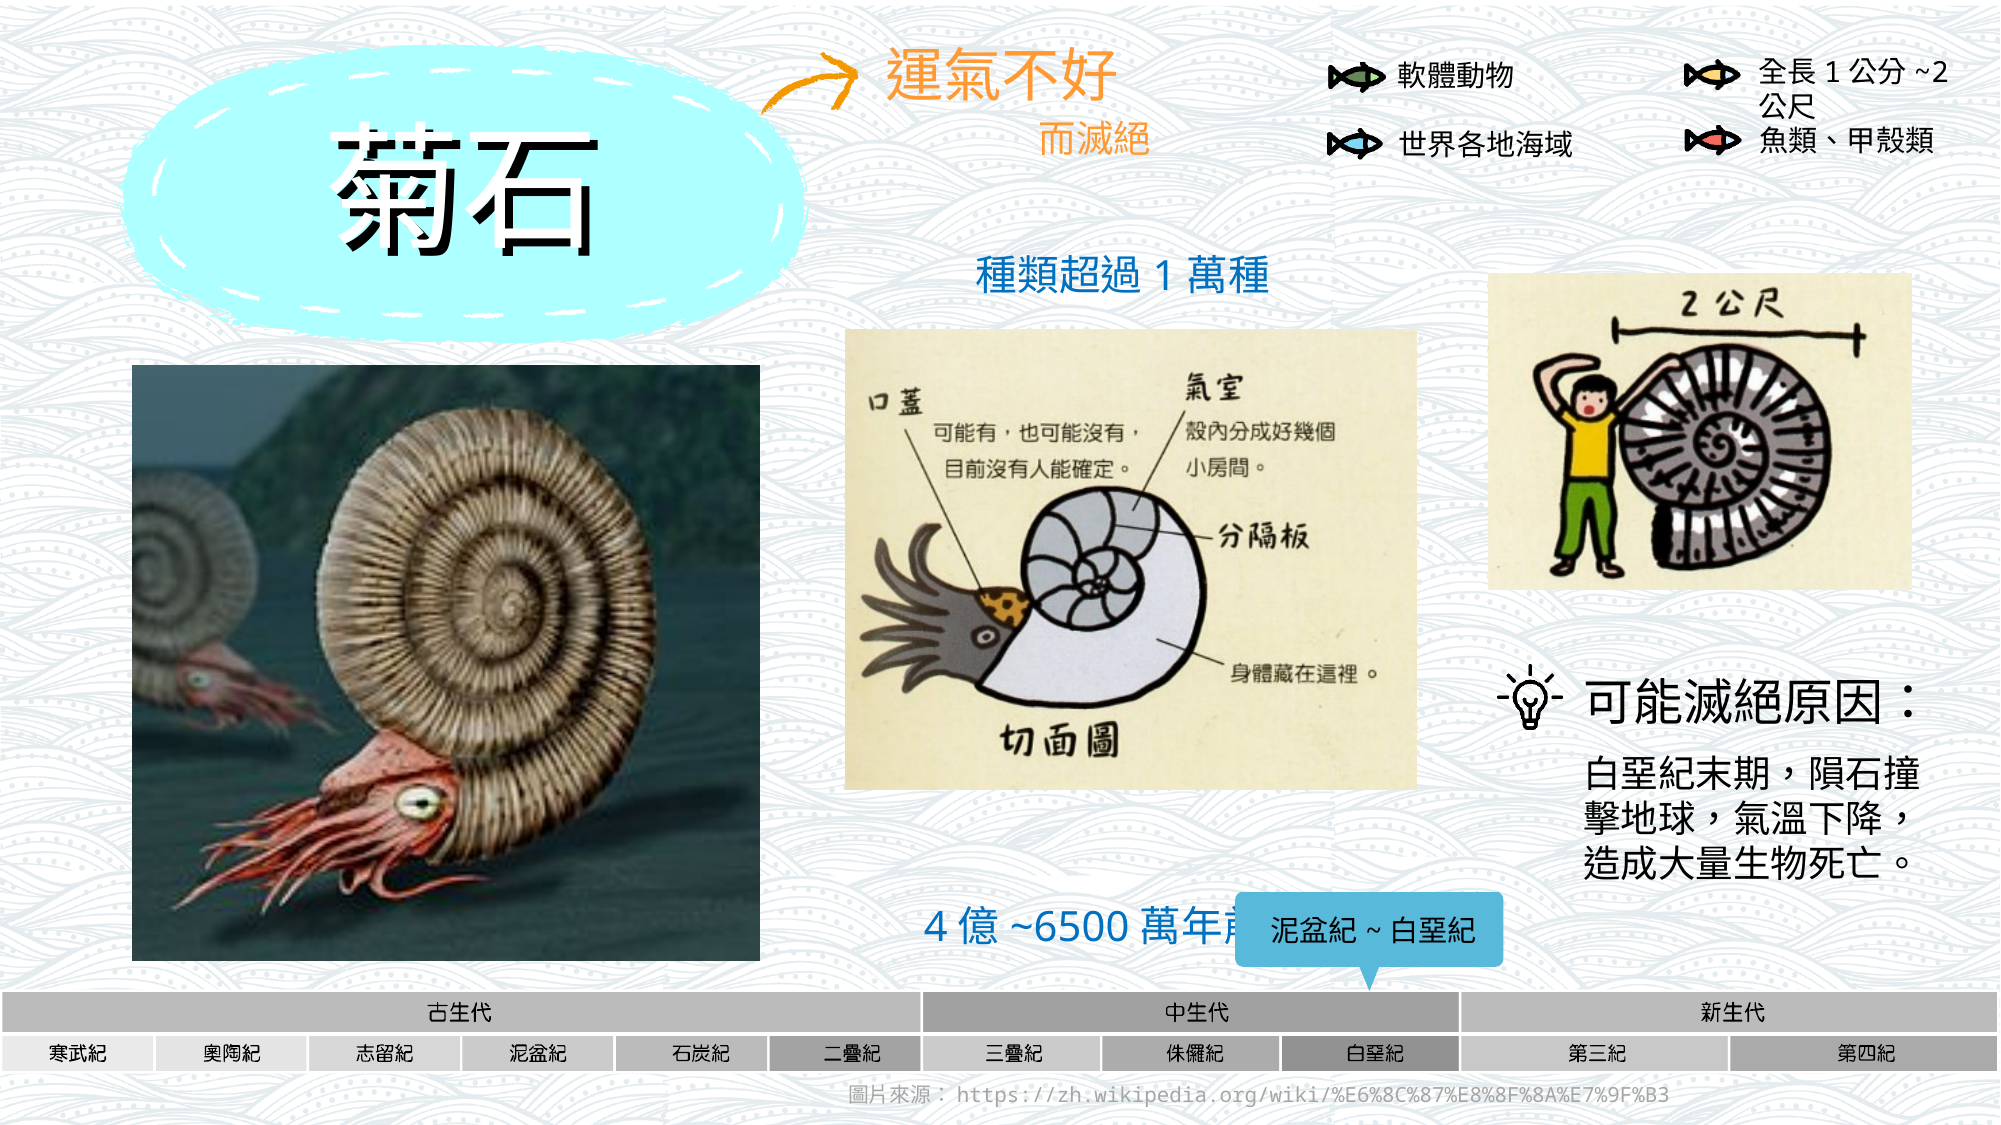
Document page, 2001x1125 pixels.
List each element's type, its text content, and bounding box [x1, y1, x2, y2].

picture [1682, 56, 1744, 92]
text_box 世界各地海域 [1383, 119, 1663, 170]
text_box 運氣不好 [870, 30, 1252, 117]
text_box 泥盆紀~白堊紀 [1255, 904, 1504, 955]
text_box 菊石 [221, 79, 701, 275]
text_box 白堊紀末期，隕石撞擊地球，氣溫下降，造成大量生物死亡。 [1568, 742, 1943, 894]
picture [116, 44, 860, 344]
text_box 4億~6500萬年前 [909, 891, 1315, 958]
picture [0, 892, 2000, 1075]
text_box 種類超過1萬種 [960, 240, 1287, 307]
text_box 全長1公分~2公尺 [1743, 45, 2000, 97]
text_box 可能滅絕原因： [1568, 663, 1962, 739]
text_box 而滅絕 [1023, 107, 1169, 169]
picture [1326, 62, 1388, 97]
text_box 圖片來源：https://zh.wikipedia.org/wiki/%E6%8C%87%E8%8F%8A%E7%9F%B3 [833, 1073, 1968, 1115]
picture [1322, 128, 1383, 164]
picture [845, 329, 1417, 790]
text_box 魚類、甲殼類 [1744, 115, 1993, 166]
picture [1682, 125, 1744, 160]
text_box 軟體動物 [1382, 49, 1632, 101]
picture [132, 365, 760, 961]
picture [1488, 273, 1912, 590]
picture [1497, 664, 1563, 730]
